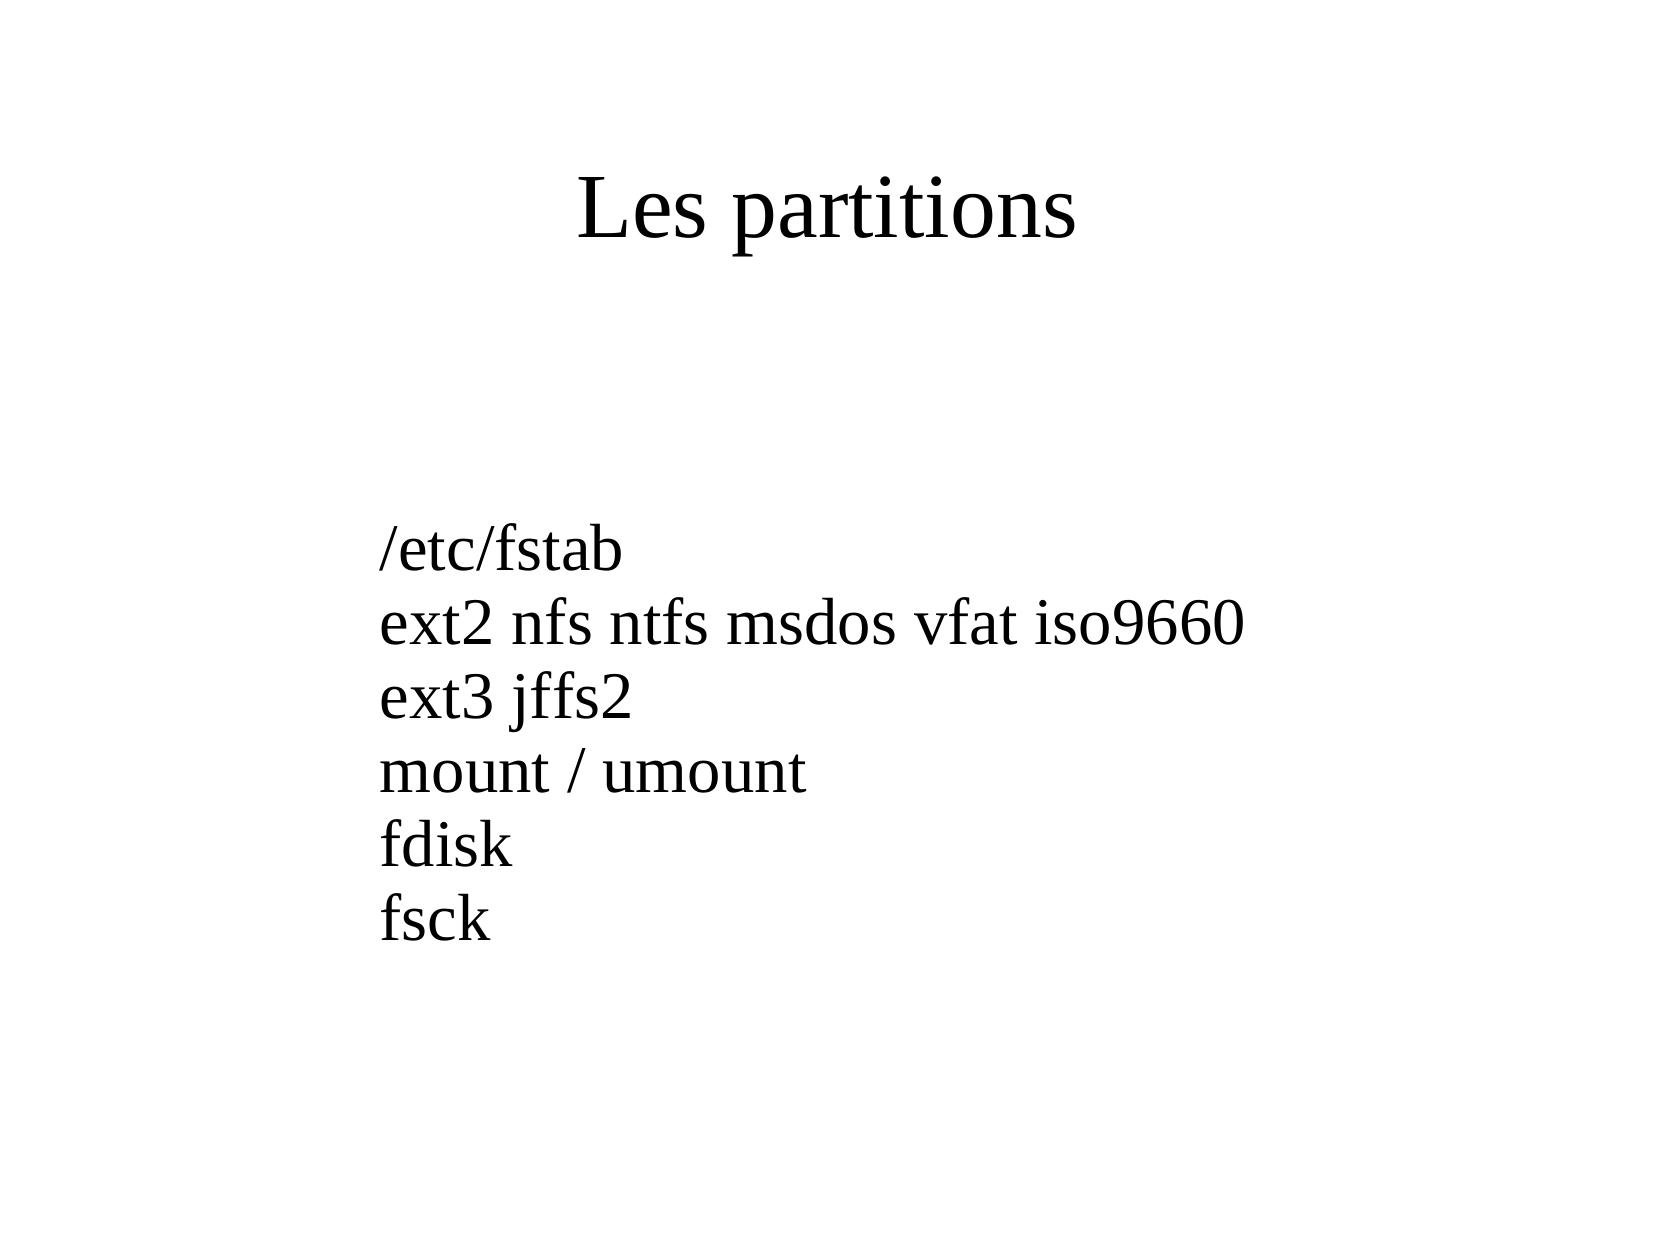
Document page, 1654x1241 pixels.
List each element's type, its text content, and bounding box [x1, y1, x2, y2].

subtitle /etc/fstab ext2 nfs ntfs msdos vfat iso9660 ext3 jffs2 mount / umount fdisk fsck [115, 363, 1490, 1177]
title Les partitions [121, 102, 1534, 311]
